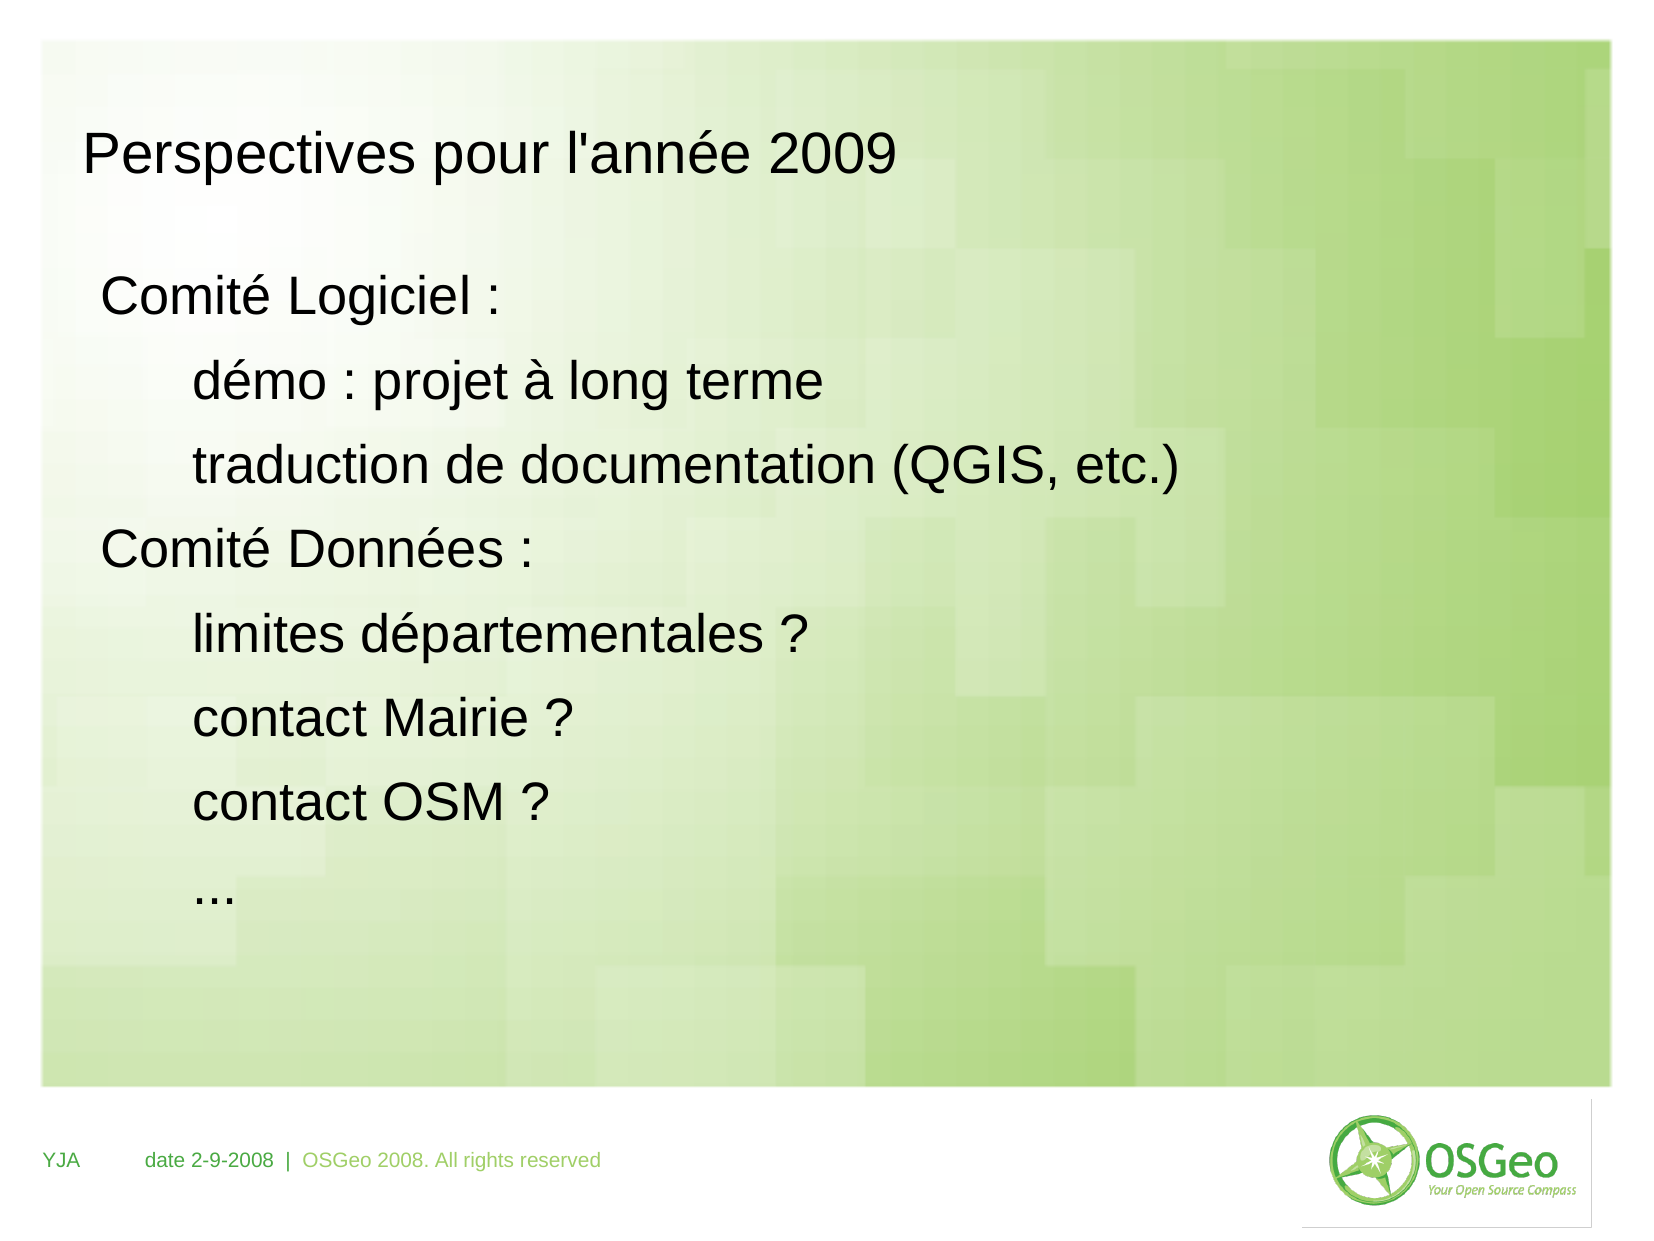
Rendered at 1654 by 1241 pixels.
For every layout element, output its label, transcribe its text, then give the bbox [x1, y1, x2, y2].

title Perspectives pour l'année 2009 [82, 49, 1571, 257]
list Comité Logiciel : démo : projet à long terme traduction de documentation (QGIS, etc.) Comité Données : limites départementales ? contact Mairie ? contact OSM ? ... [82, 265, 1571, 1109]
picture [0, 1, 1654, 1239]
